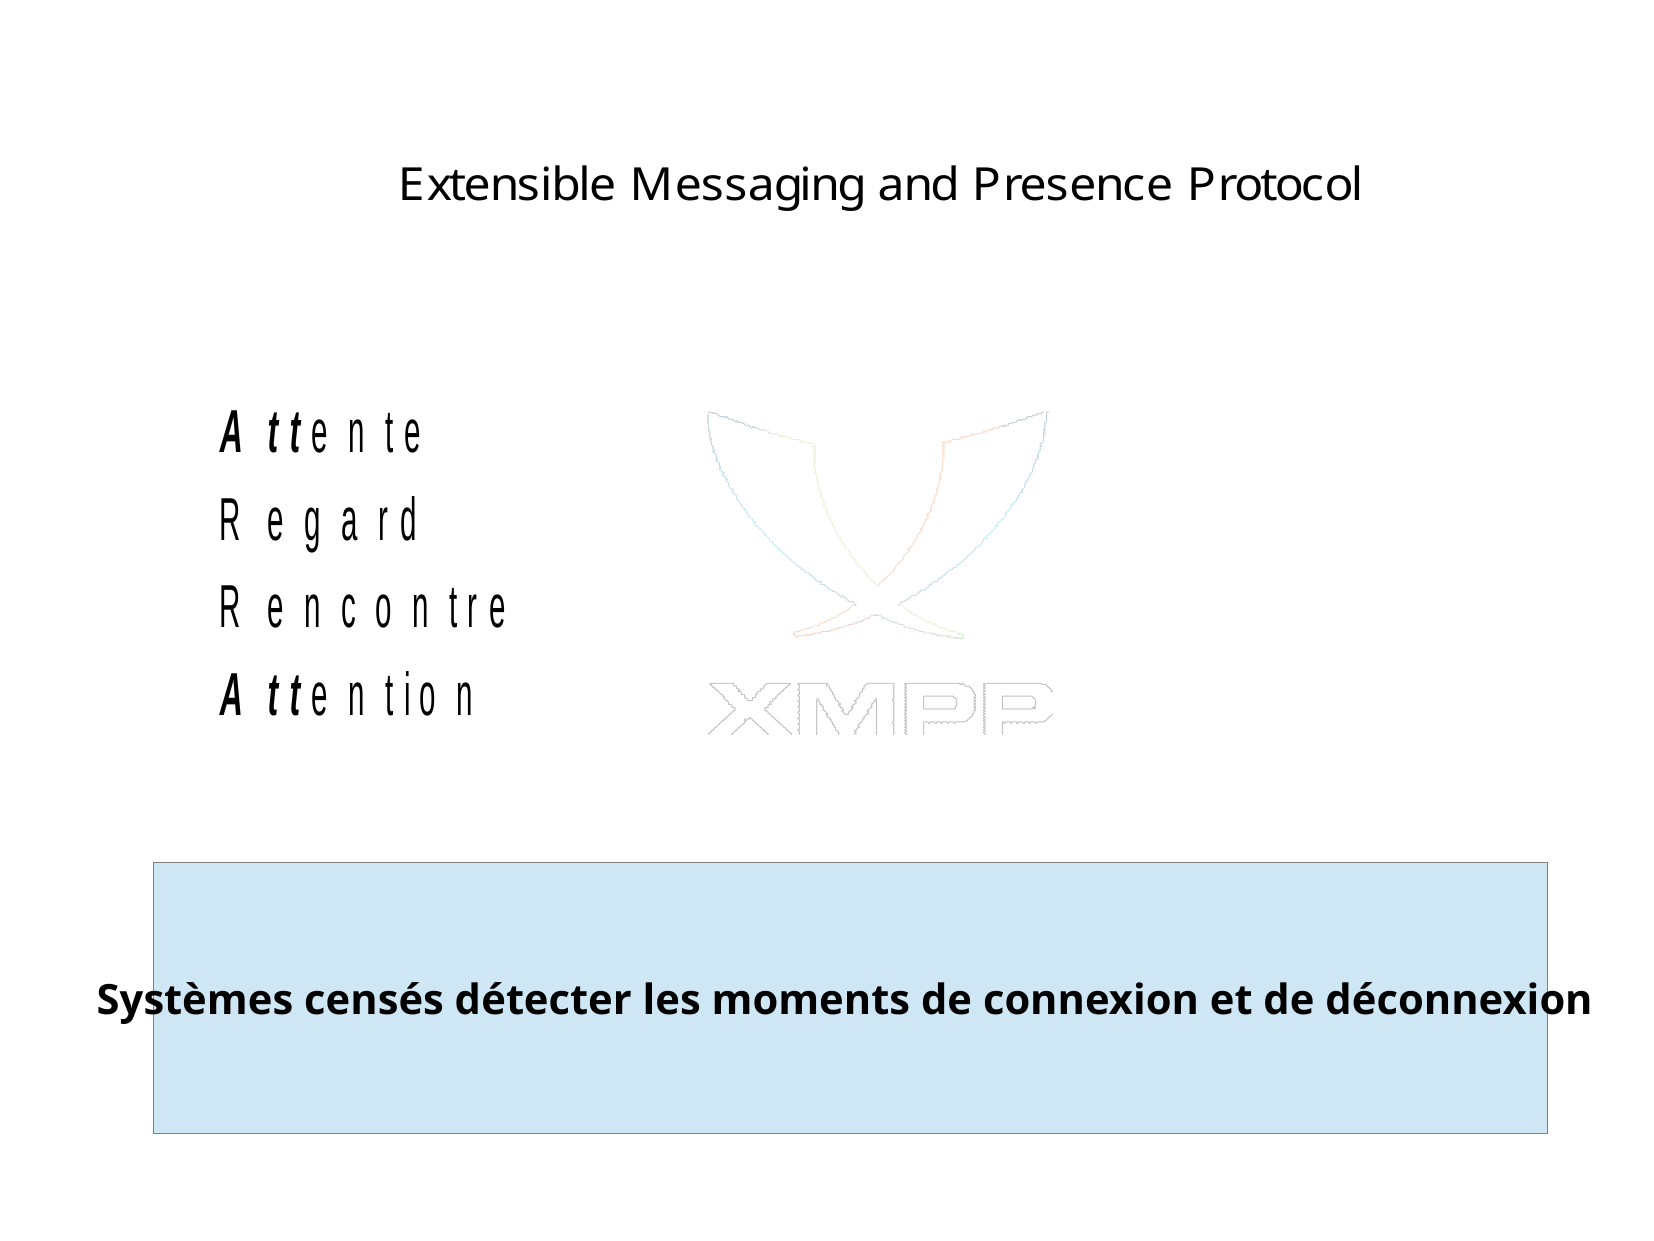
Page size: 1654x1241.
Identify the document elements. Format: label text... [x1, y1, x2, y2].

picture [129, 59, 1630, 1087]
picture [1548, 996, 1557, 1009]
text_box Systèmes censés détecter les moments de connexion et de déconnexion [153, 862, 1548, 1134]
